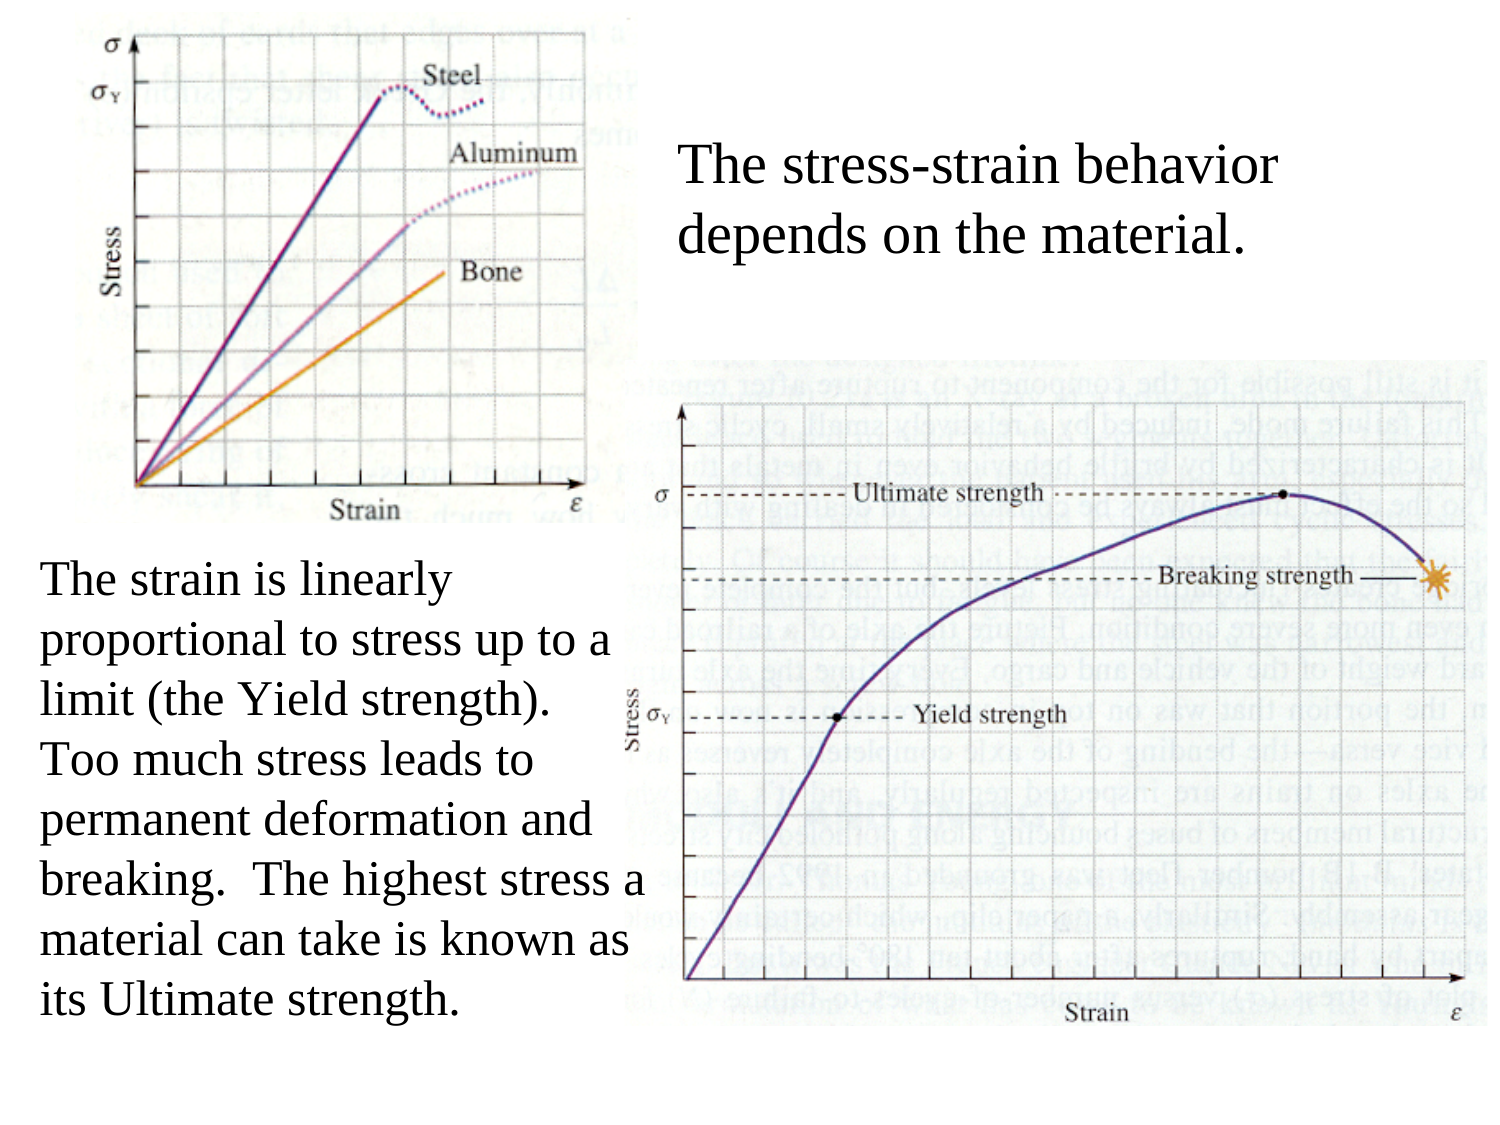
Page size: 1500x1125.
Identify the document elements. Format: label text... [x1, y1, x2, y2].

text_box The strain is linearly proportional to stress up to a limit (the Yield strength). Too much stress leads to permanent deformation and breaking. The highest stress a material can take is known as its Ultimate strength. [24, 537, 663, 1033]
picture [75, 12, 1488, 1026]
text_box The stress-strain behavior depends on the material. [662, 117, 1295, 273]
